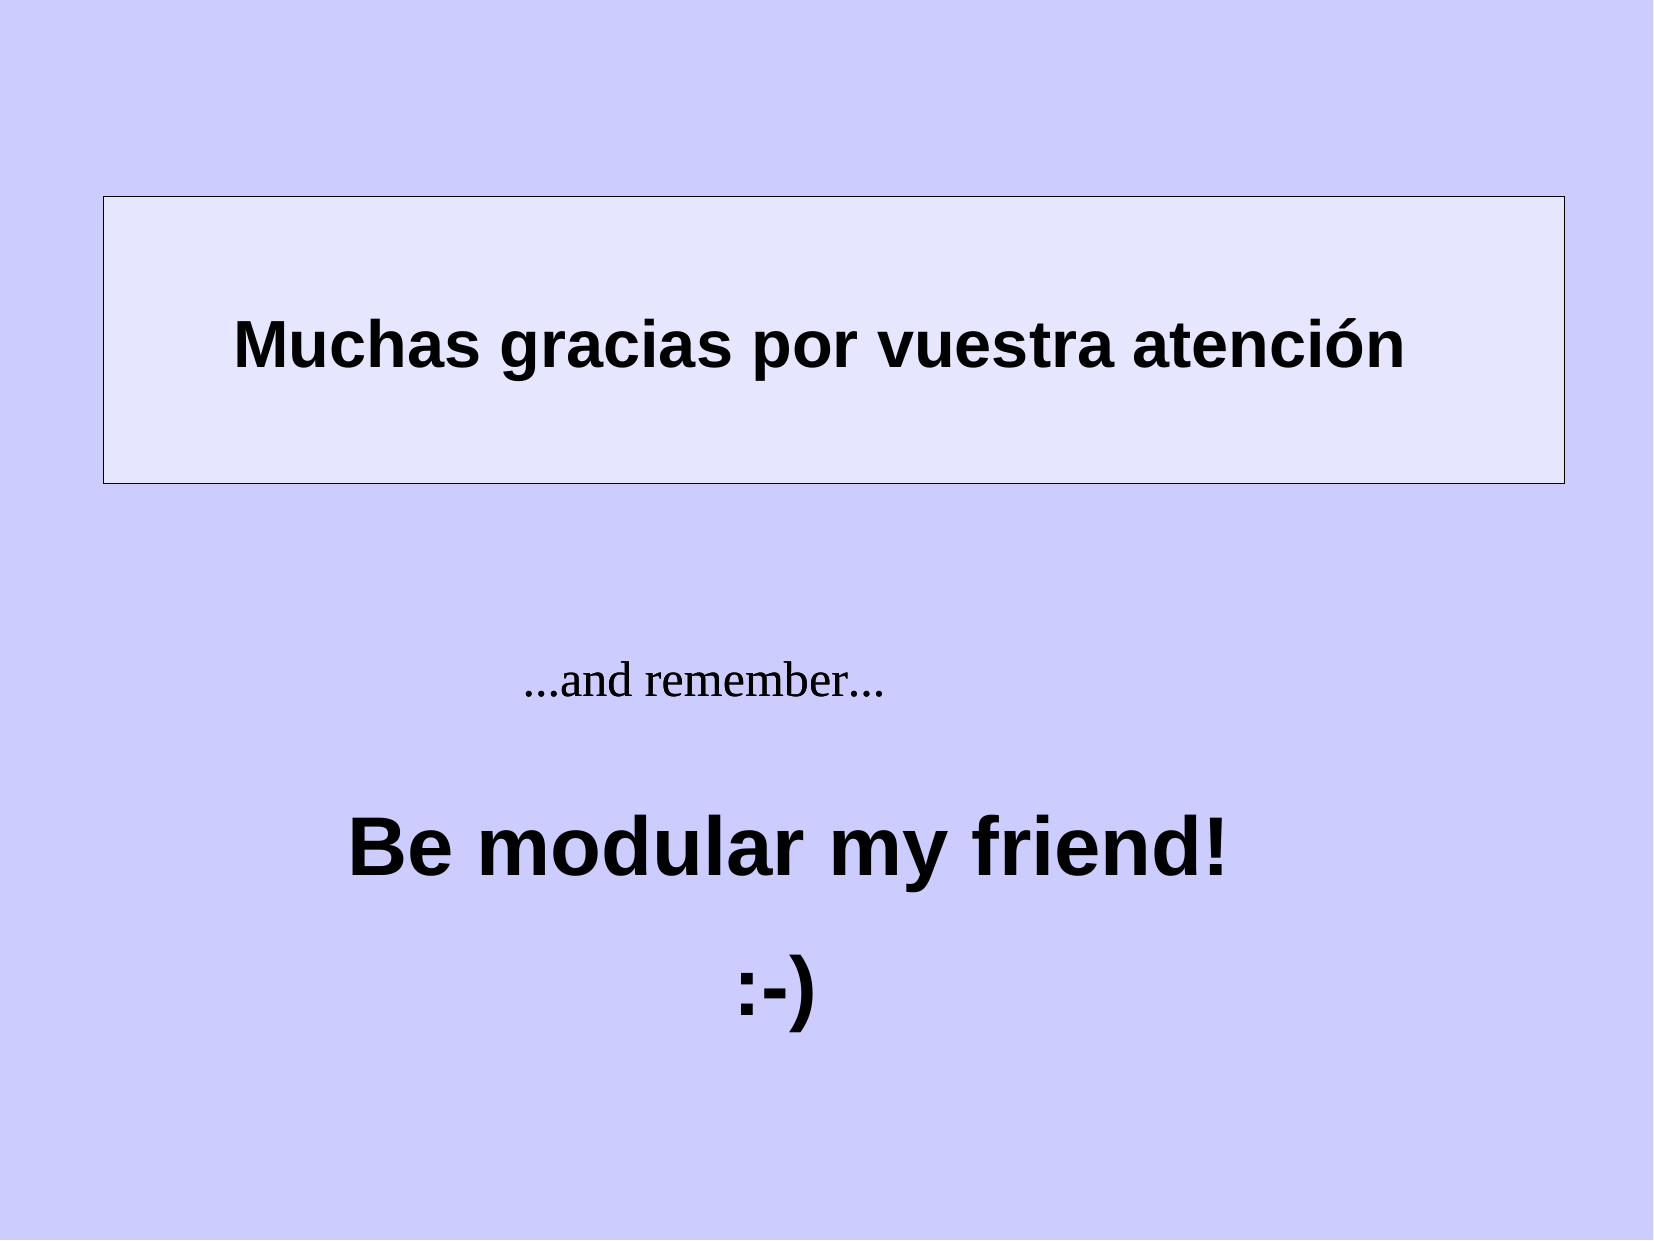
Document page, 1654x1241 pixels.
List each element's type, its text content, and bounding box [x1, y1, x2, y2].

text_box :-) [733, 940, 860, 1034]
text_box [103, 455, 1565, 484]
text_box Be modular my friend! [347, 800, 1255, 894]
text_box ...and remember... [522, 651, 982, 711]
text_box [103, 196, 1565, 233]
title Muchas gracias por vuestra atención [63, 233, 1578, 455]
